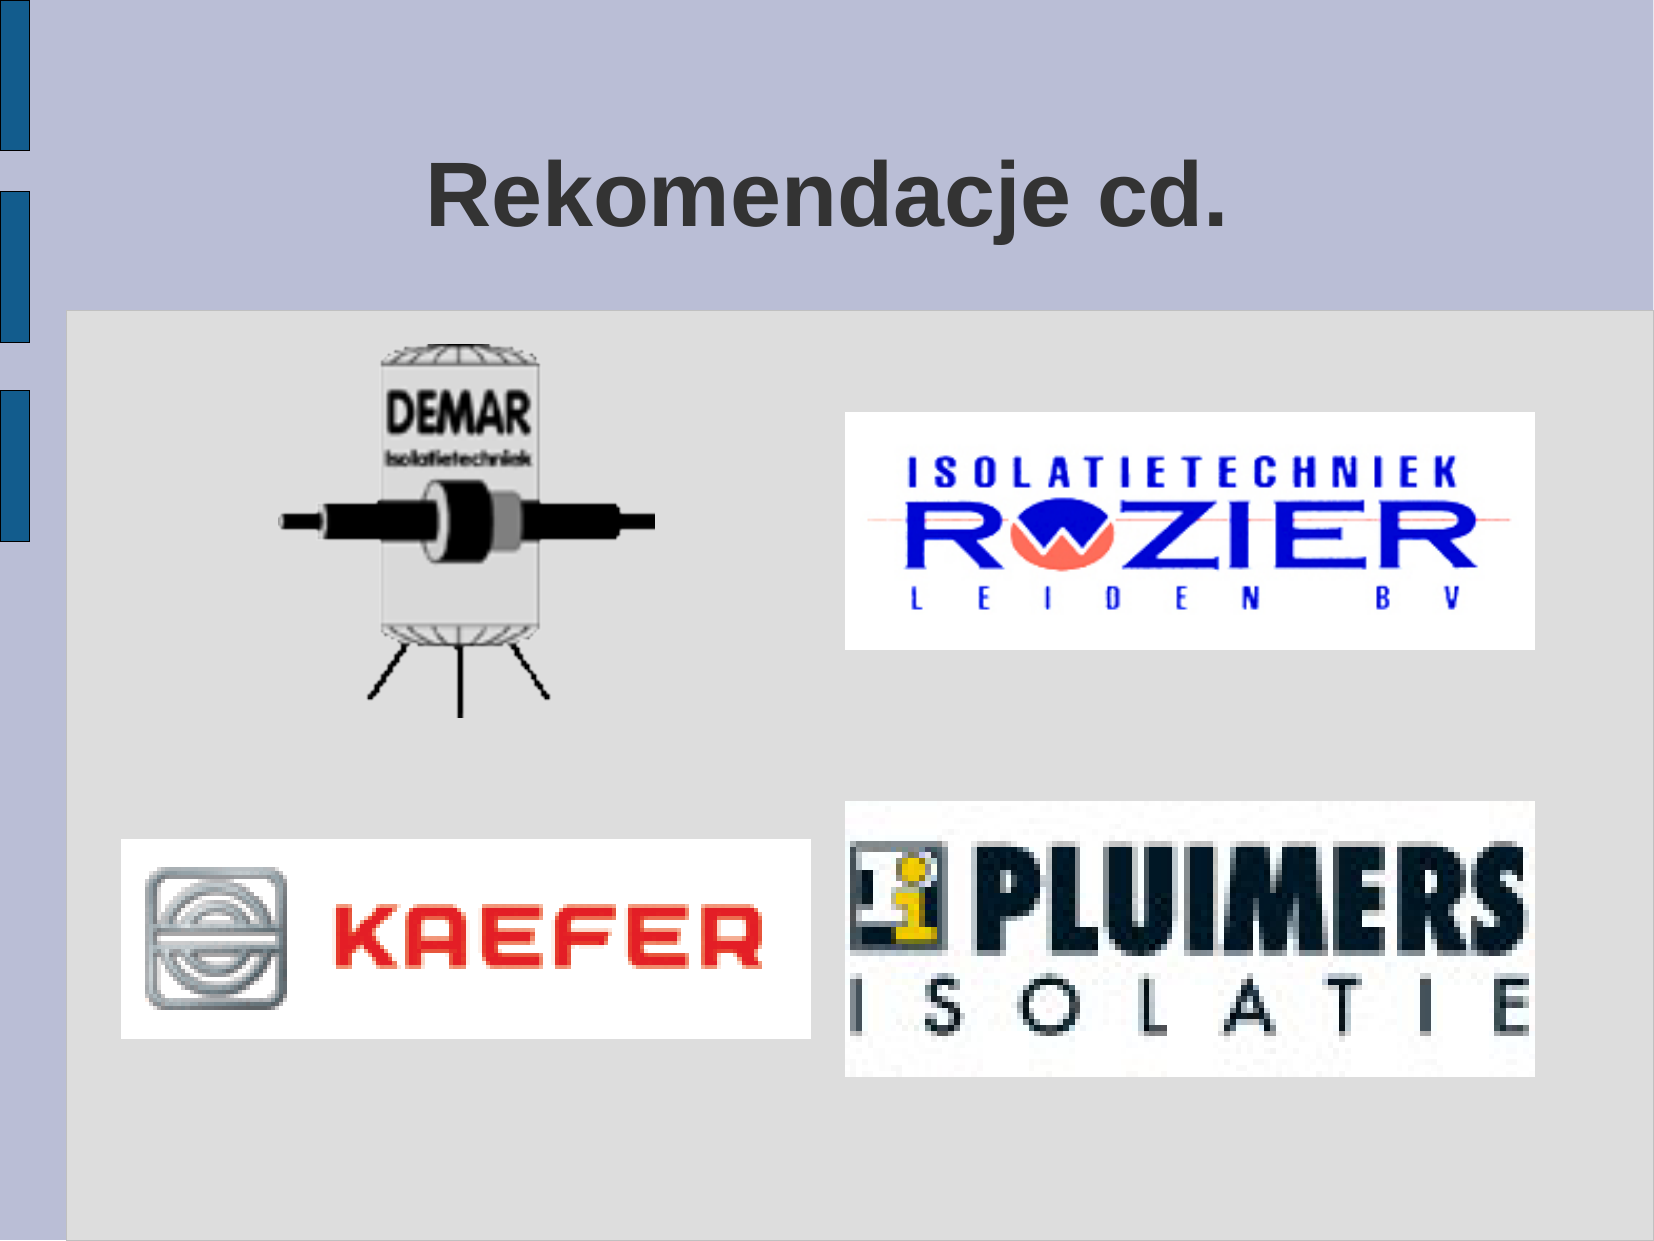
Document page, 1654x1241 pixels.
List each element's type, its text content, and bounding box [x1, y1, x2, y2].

title Rekomendacje cd. [121, 91, 1534, 299]
picture [845, 801, 1535, 1077]
picture [845, 412, 1535, 650]
picture [121, 839, 811, 1039]
picture [278, 344, 655, 718]
